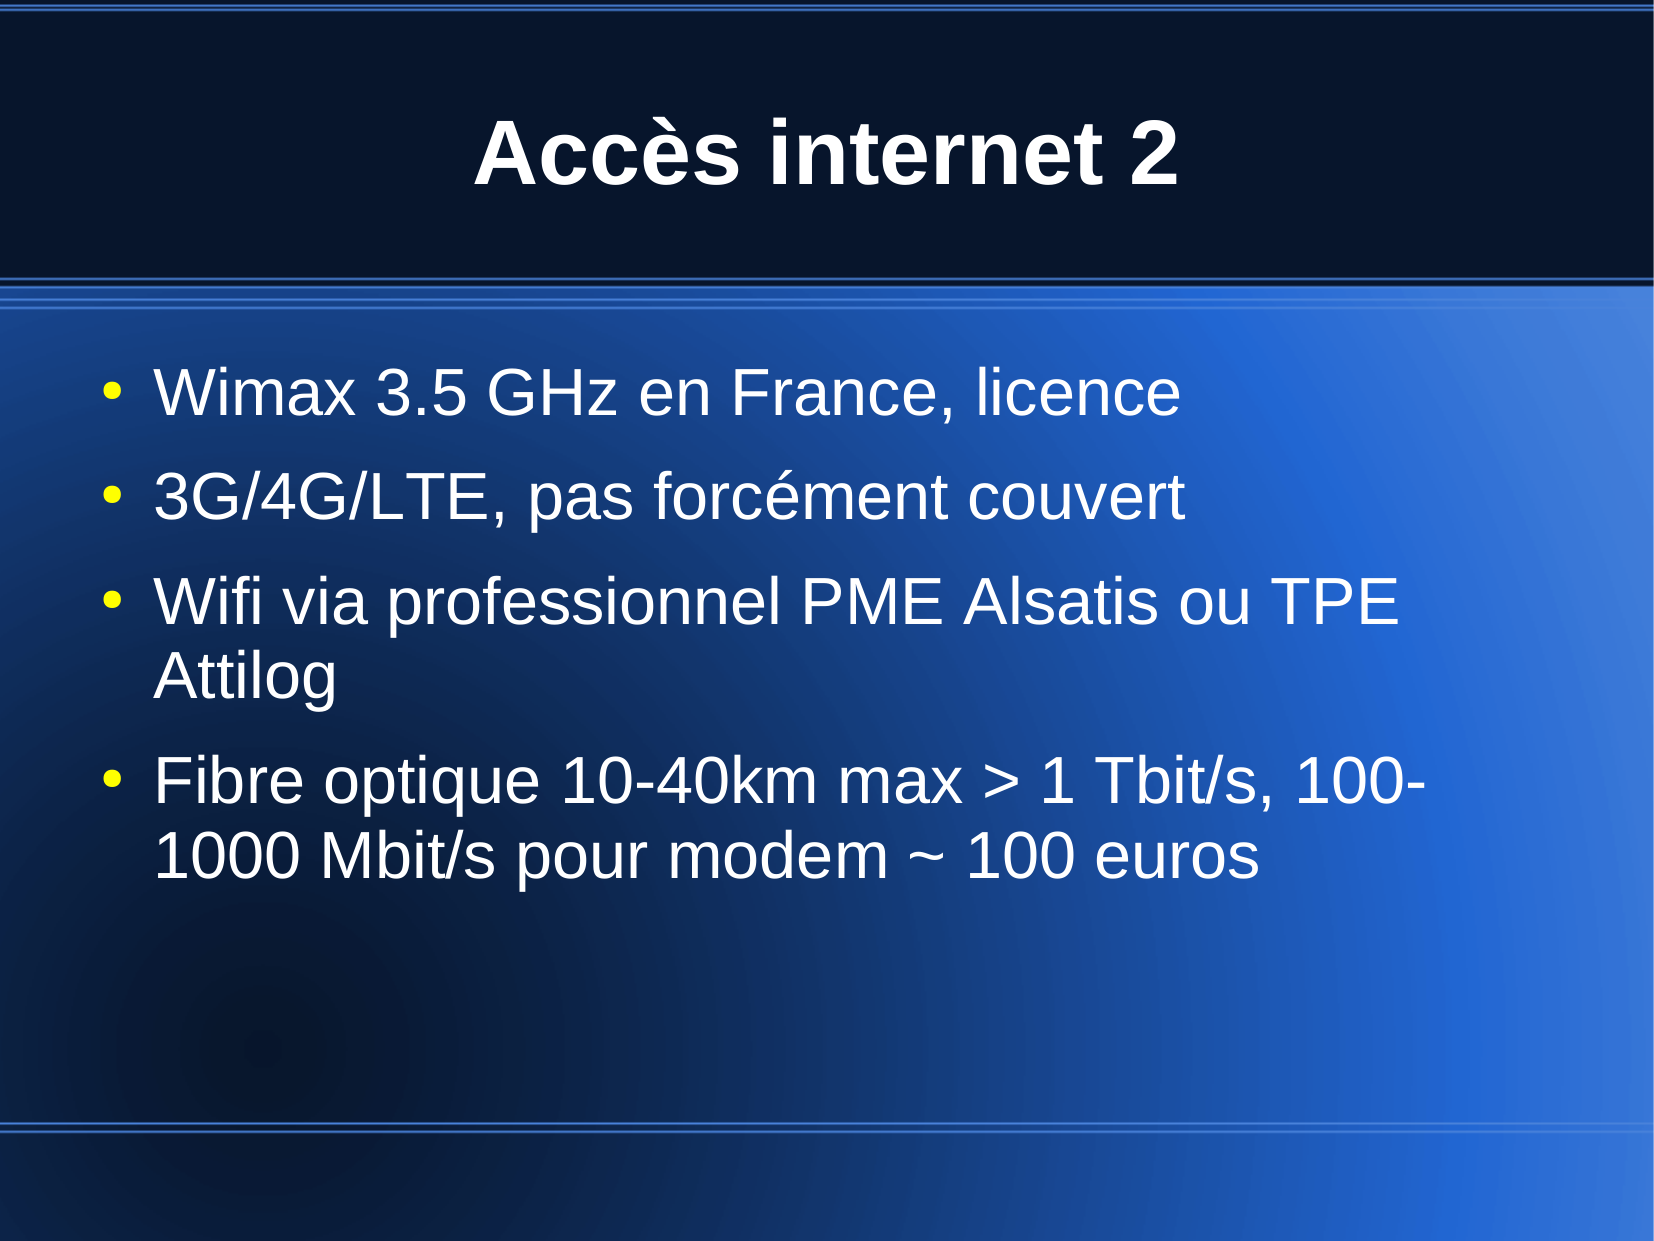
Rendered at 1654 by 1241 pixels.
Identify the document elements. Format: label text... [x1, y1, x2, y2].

title Accès internet 2 [82, 56, 1571, 250]
picture [0, 0, 1654, 1241]
list Wimax 3.5 GHz en France, licence 3G/4G/LTE, pas forcément couvert Wifi via professionnel PME Alsatis ou TPE Attilog Fibre optique 10-40km max > 1 Tbit/s, 100-1000 Mbit/s pour modem ~ 100 euros [82, 355, 1571, 1159]
